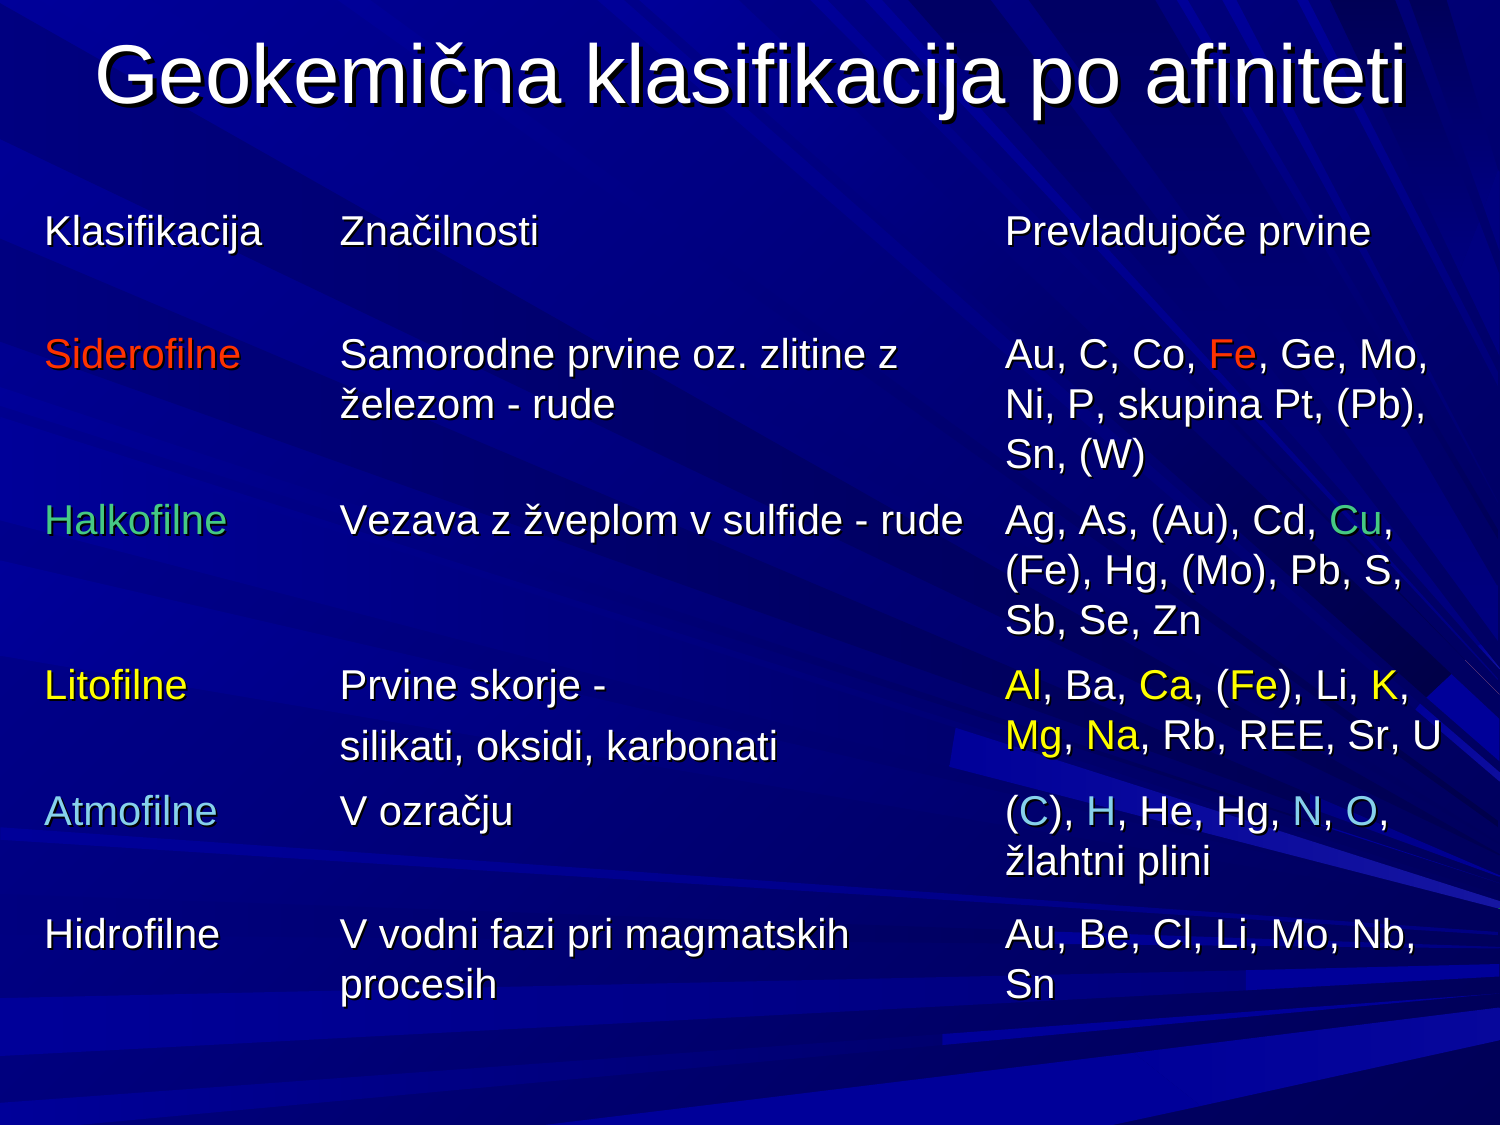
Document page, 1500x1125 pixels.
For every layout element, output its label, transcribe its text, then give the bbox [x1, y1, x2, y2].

table_cell V ozračju [325, 776, 990, 899]
table_cell Au, Be, Cl, Li, Mo, Nb, Sn [990, 899, 1471, 1022]
title Geokemična klasifikacija po afiniteti [76, 12, 1427, 129]
table_cell Prvine skorje - silikati, oksidi, karbonati [325, 650, 990, 776]
table_header Klasifikacija [29, 196, 325, 320]
table_header Značilnosti [325, 196, 990, 320]
table_cell Hidrofilne [29, 899, 325, 1022]
table_cell Vezava z žveplom v sulfide - rude [325, 485, 990, 650]
table_cell V vodni fazi pri magmatskih procesih [325, 899, 990, 1022]
table_cell Al, Ba, Ca, (Fe), Li, K, Mg, Na, Rb, REE, Sr, U [990, 650, 1471, 776]
table_cell Samorodne prvine oz. zlitine z železom - rude [325, 320, 990, 485]
table_cell Atmofilne [29, 776, 325, 899]
table_cell (C), H, He, Hg, N, O, žlahtni plini [990, 776, 1471, 899]
table_cell Litofilne [29, 650, 325, 776]
table_cell Halkofilne [29, 485, 325, 650]
table_header Prevladujoče prvine [990, 196, 1471, 320]
table_cell Siderofilne [29, 320, 325, 485]
table_cell Ag, As, (Au), Cd, Cu, (Fe), Hg, (Mo), Pb, S, Sb, Se, Zn [990, 485, 1471, 650]
table_cell Au, C, Co, Fe, Ge, Mo, Ni, P, skupina Pt, (Pb), Sn, (W) [990, 320, 1471, 485]
